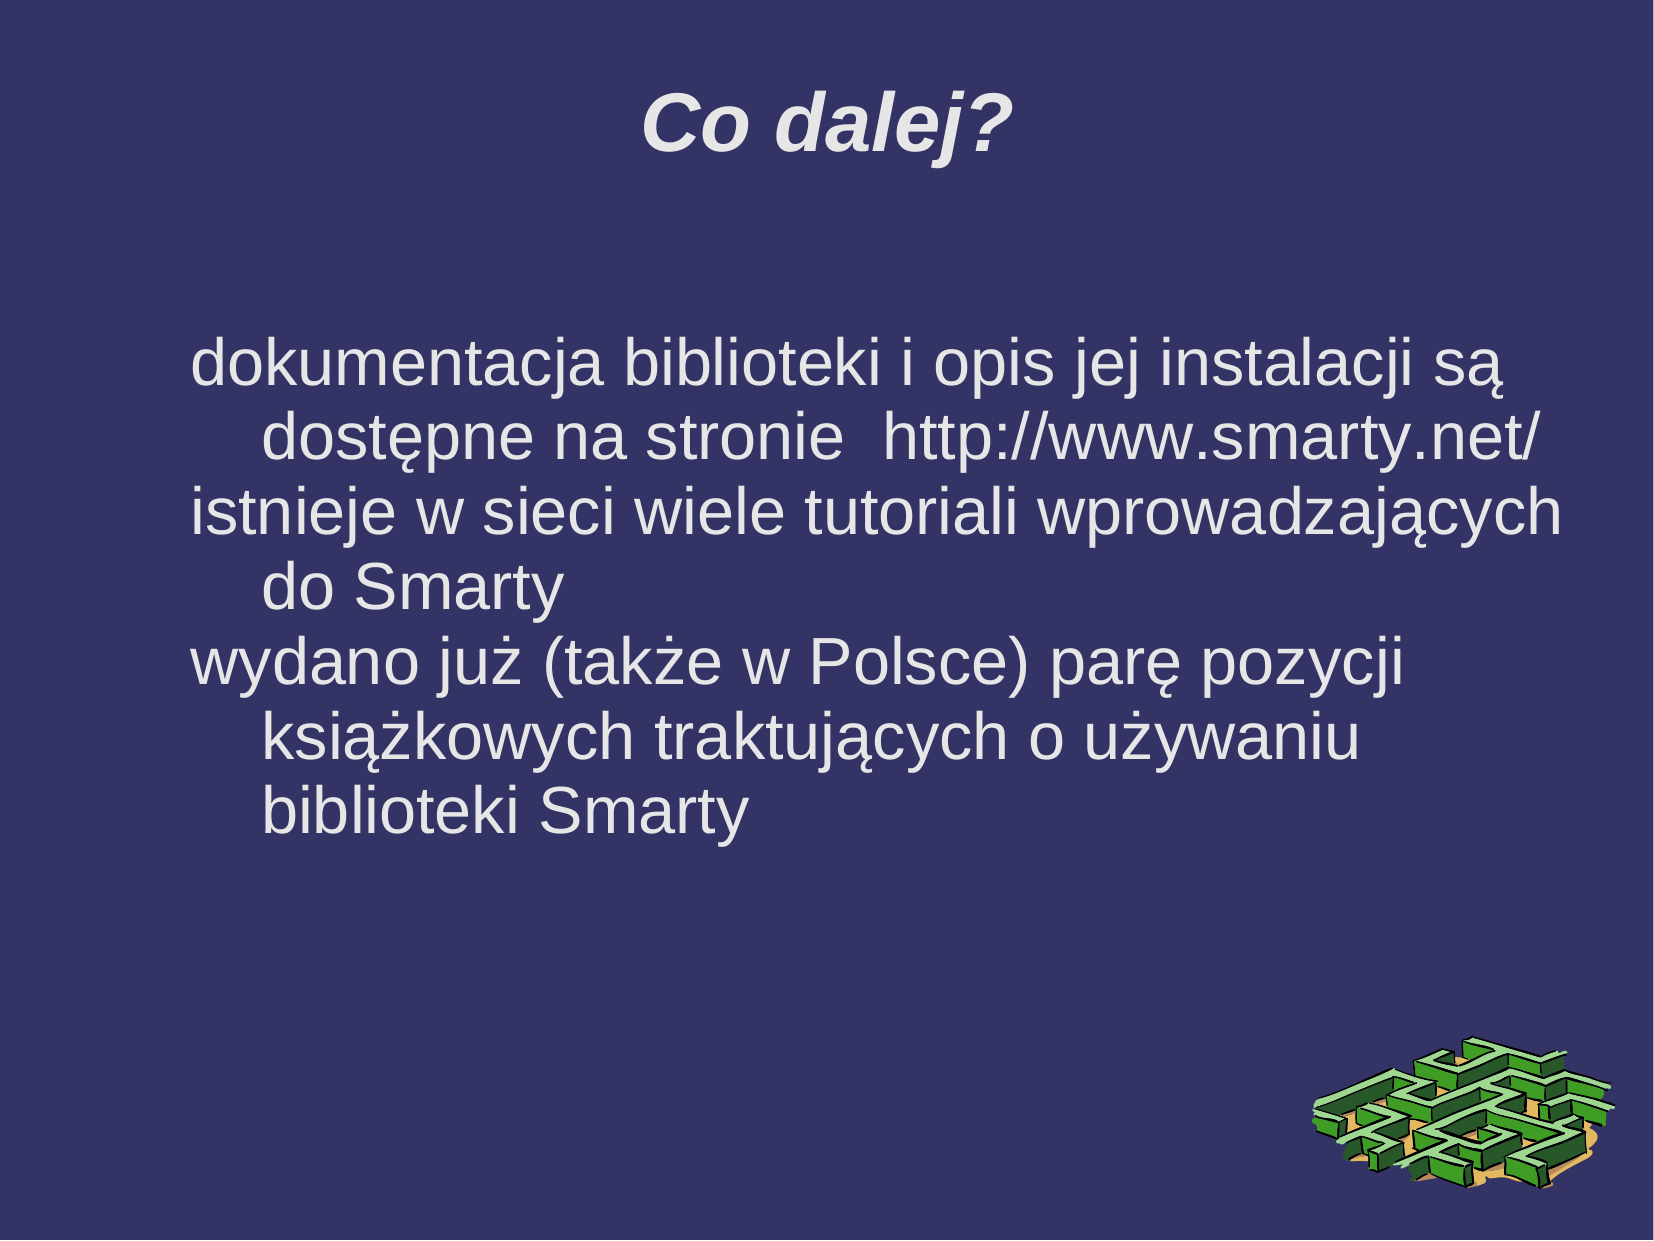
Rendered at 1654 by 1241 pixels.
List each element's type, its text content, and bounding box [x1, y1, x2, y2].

title Co dalej? [121, 19, 1534, 227]
list dokumentacja biblioteki i opis jej instalacji są dostępne na stronie http://www.smarty.net/ istnieje w sieci wiele tutoriali wprowadzających do Smarty wydano już (także w Polsce) parę pozycji książkowych traktujących o używaniu biblioteki Smarty [178, 324, 1570, 1147]
